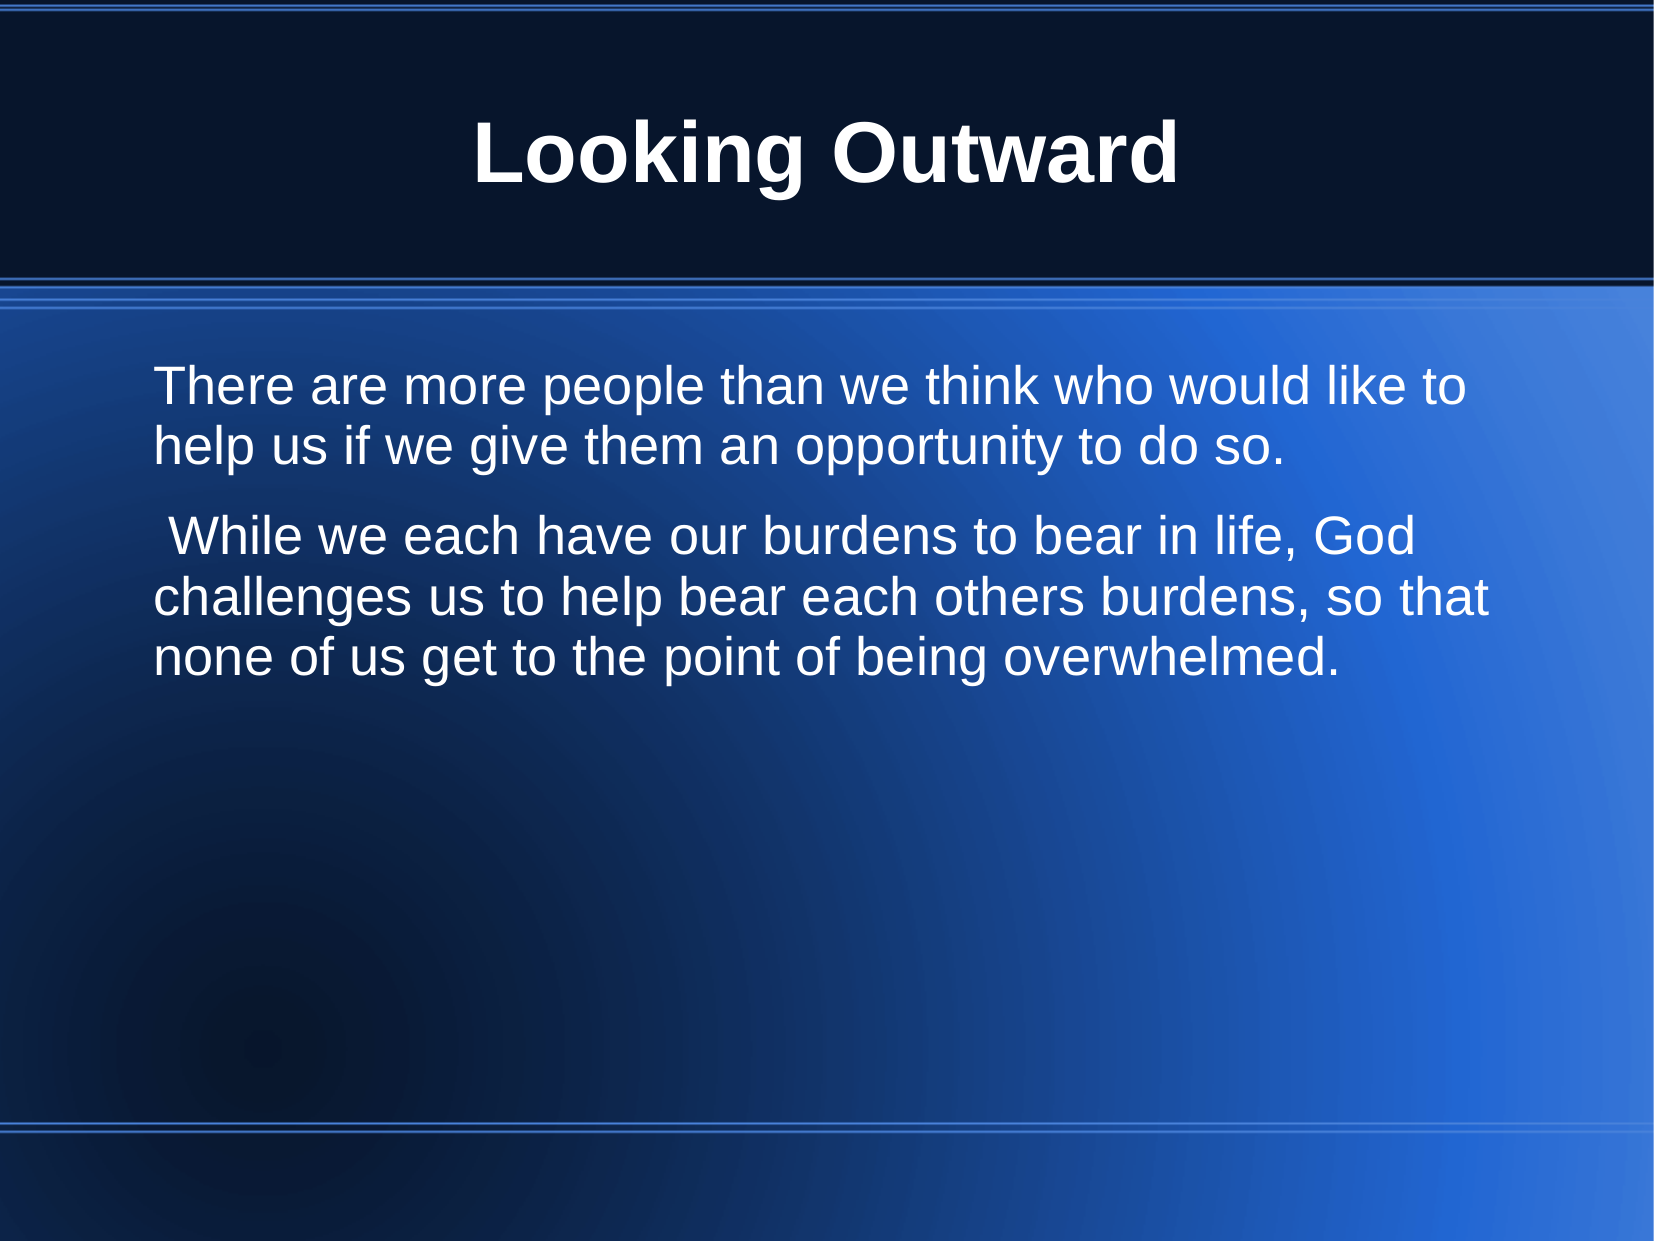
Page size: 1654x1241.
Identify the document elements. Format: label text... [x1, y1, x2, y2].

list There are more people than we think who would like to help us if we give them an opportunity to do so. While we each have our burdens to bear in life, God challenges us to help bear each others burdens, so that none of us get to the point of being overwhelmed. [82, 355, 1571, 1058]
title Looking Outward [82, 49, 1571, 257]
picture [0, 0, 1654, 1241]
